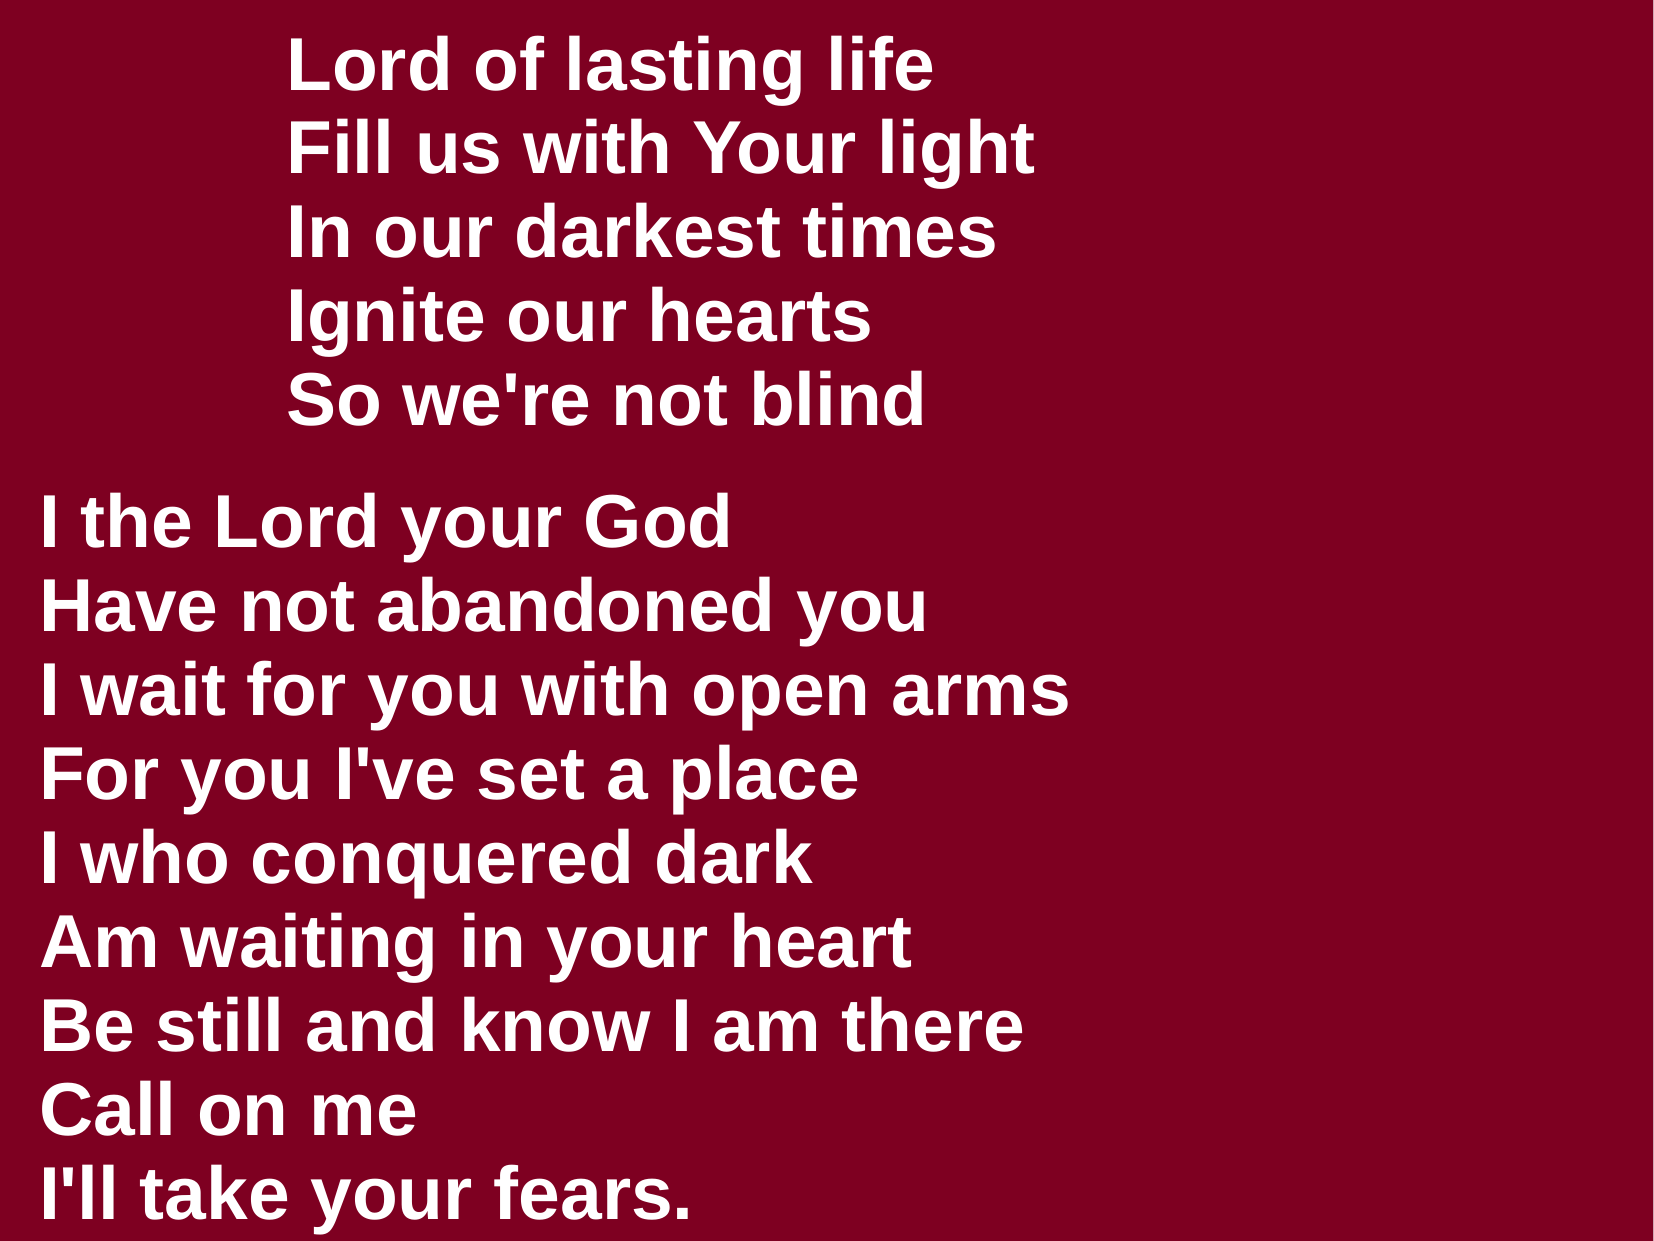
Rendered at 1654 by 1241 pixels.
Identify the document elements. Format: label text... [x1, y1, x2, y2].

text_box I the Lord your God Have not abandoned you I wait for you with open arms For you I've set a place I who conquered dark Am waiting in your heart Be still and know I am there Call on me I'll take your fears. [24, 472, 1087, 1241]
text_box Lord of lasting life Fill us with Your light In our darkest times Ignite our hearts So we're not blind [0, 0, 1654, 1241]
